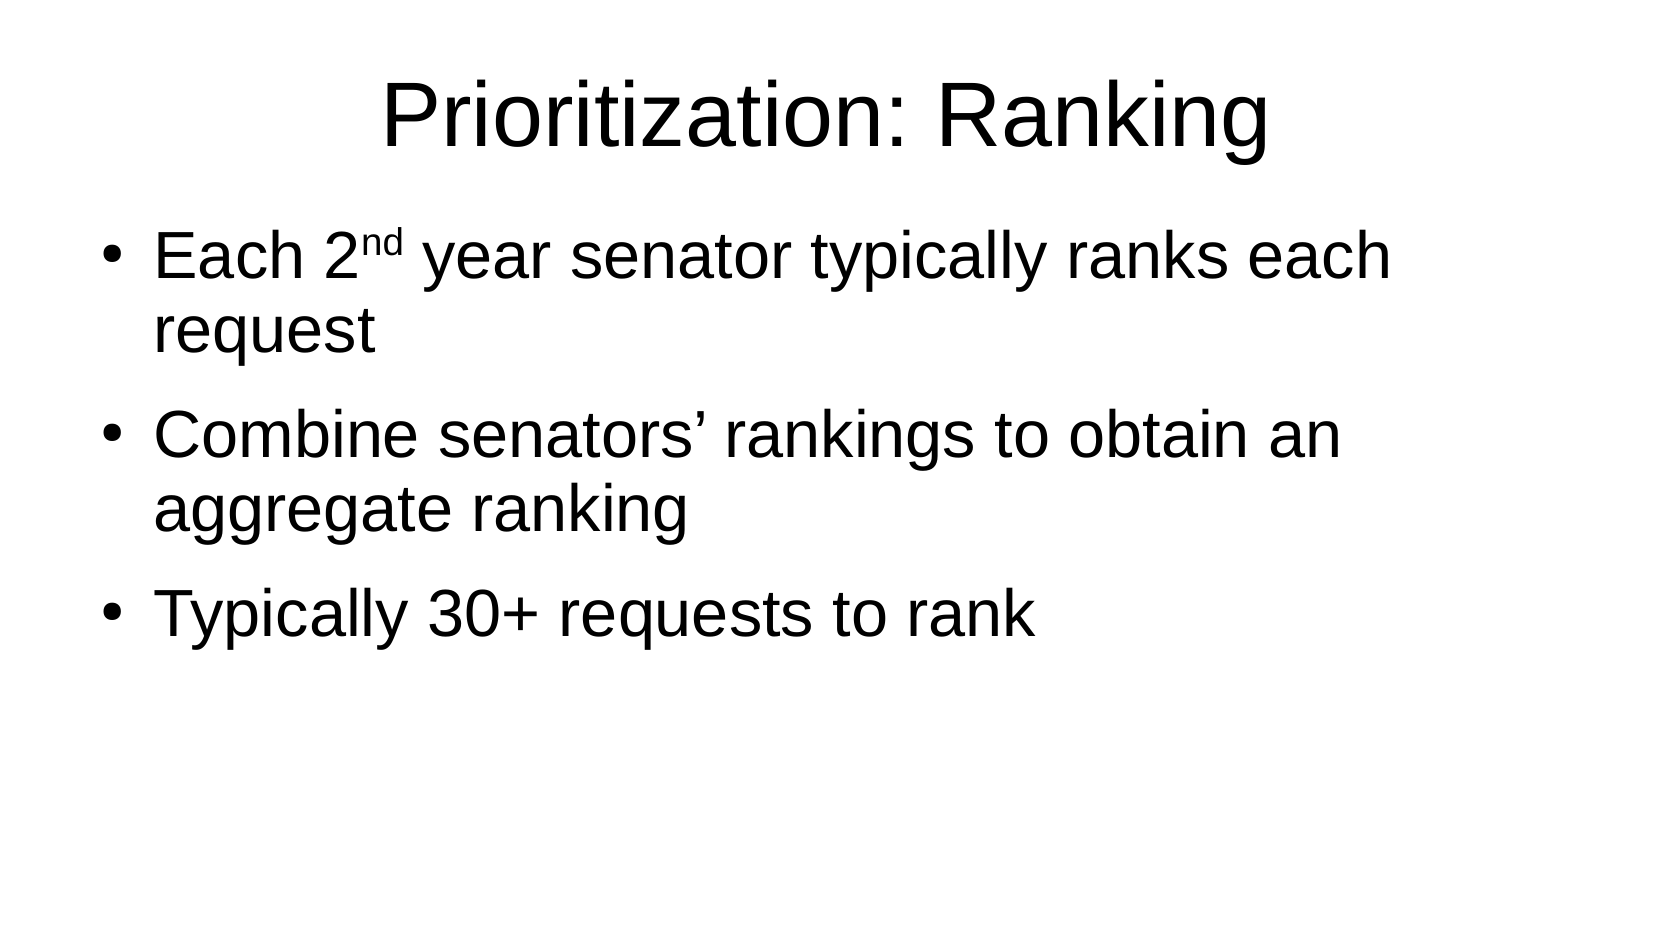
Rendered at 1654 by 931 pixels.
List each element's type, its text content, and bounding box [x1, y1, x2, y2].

list Each 2nd year senator typically ranks each request Combine senators’ rankings to obtain an aggregate ranking Typically 30+ requests to rank [82, 217, 1571, 758]
title Prioritization: Ranking [82, 37, 1571, 193]
